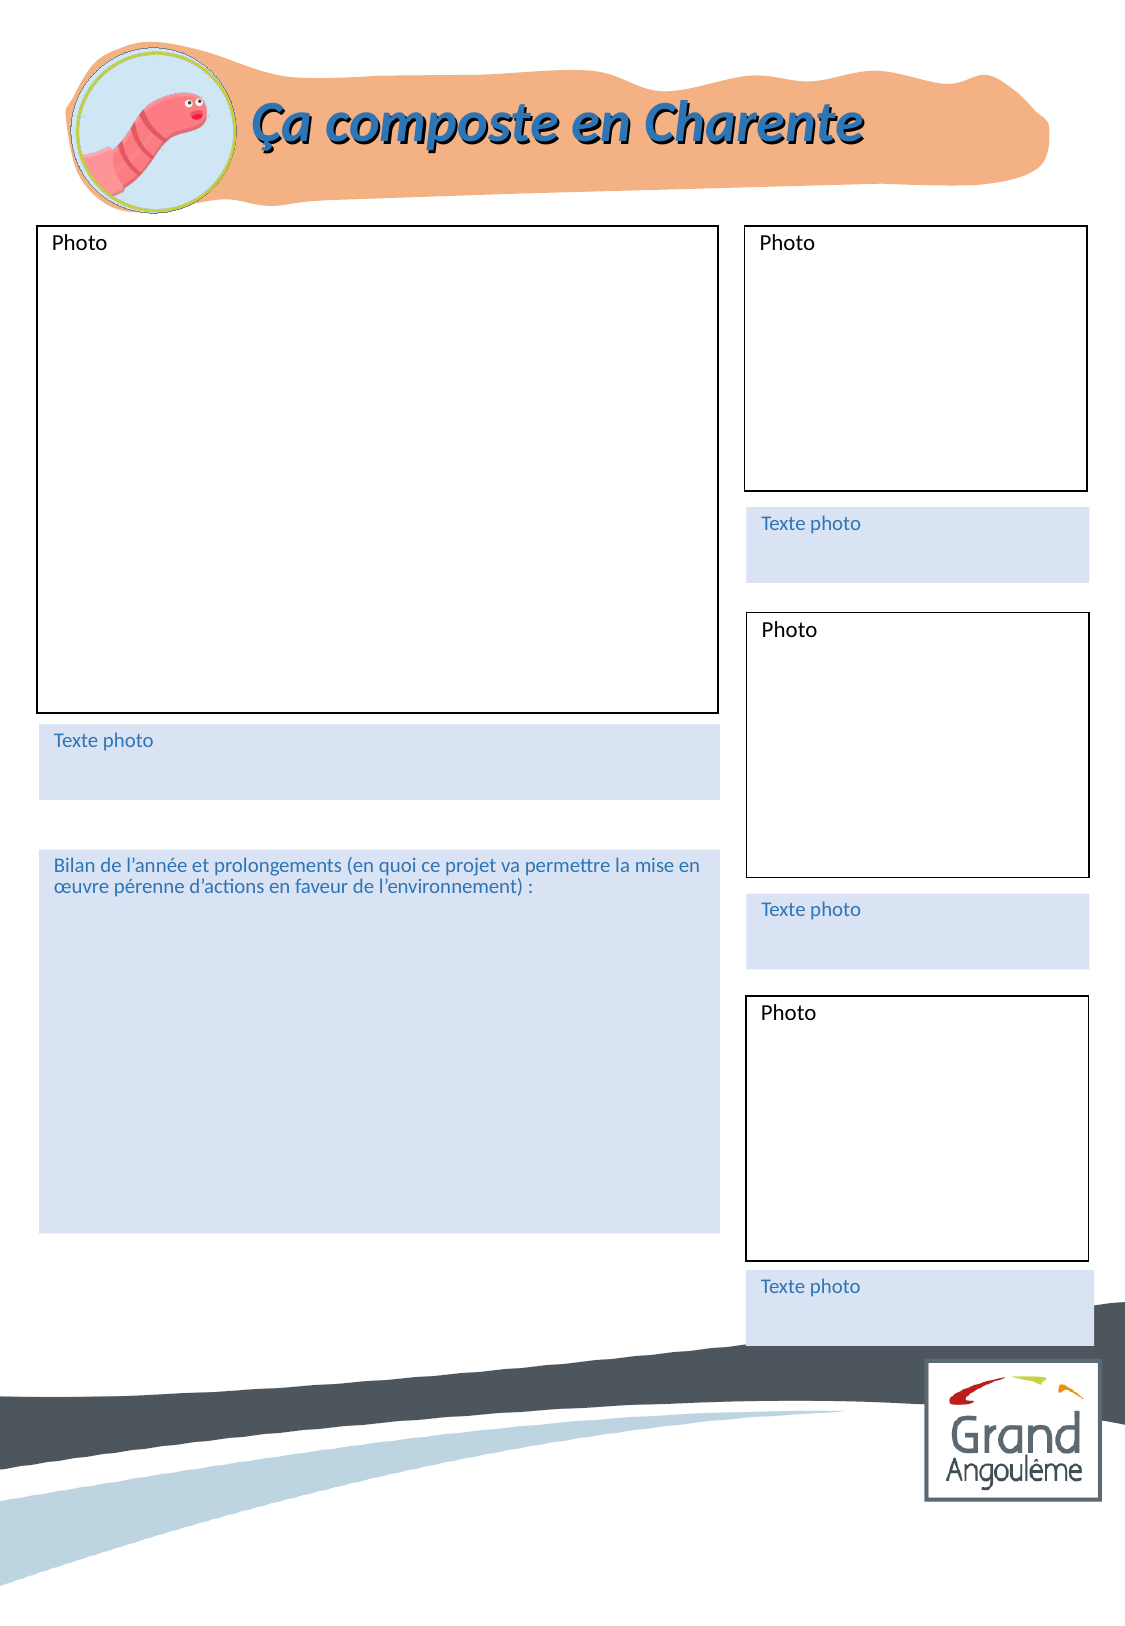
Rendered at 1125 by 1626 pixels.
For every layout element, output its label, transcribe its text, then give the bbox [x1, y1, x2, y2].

text_box Photo [746, 612, 1090, 878]
text_box Texte photo [39, 724, 721, 801]
picture [0, 1287, 1125, 1600]
picture [63, 39, 249, 225]
text_box Texte photo [746, 893, 1090, 970]
text_box Ça composte en Charente [249, 66, 1050, 206]
text_box Bilan de l’année et prolongements (en quoi ce projet va permettre la mise en œuvre pérenne d’actions en faveur de l’environnement) : [39, 849, 721, 1234]
text_box Photo [744, 225, 1088, 491]
text_box Photo [745, 995, 1089, 1261]
text_box Texte photo [745, 1270, 1095, 1346]
text_box Texte photo [746, 507, 1090, 583]
text_box Photo [36, 225, 718, 714]
